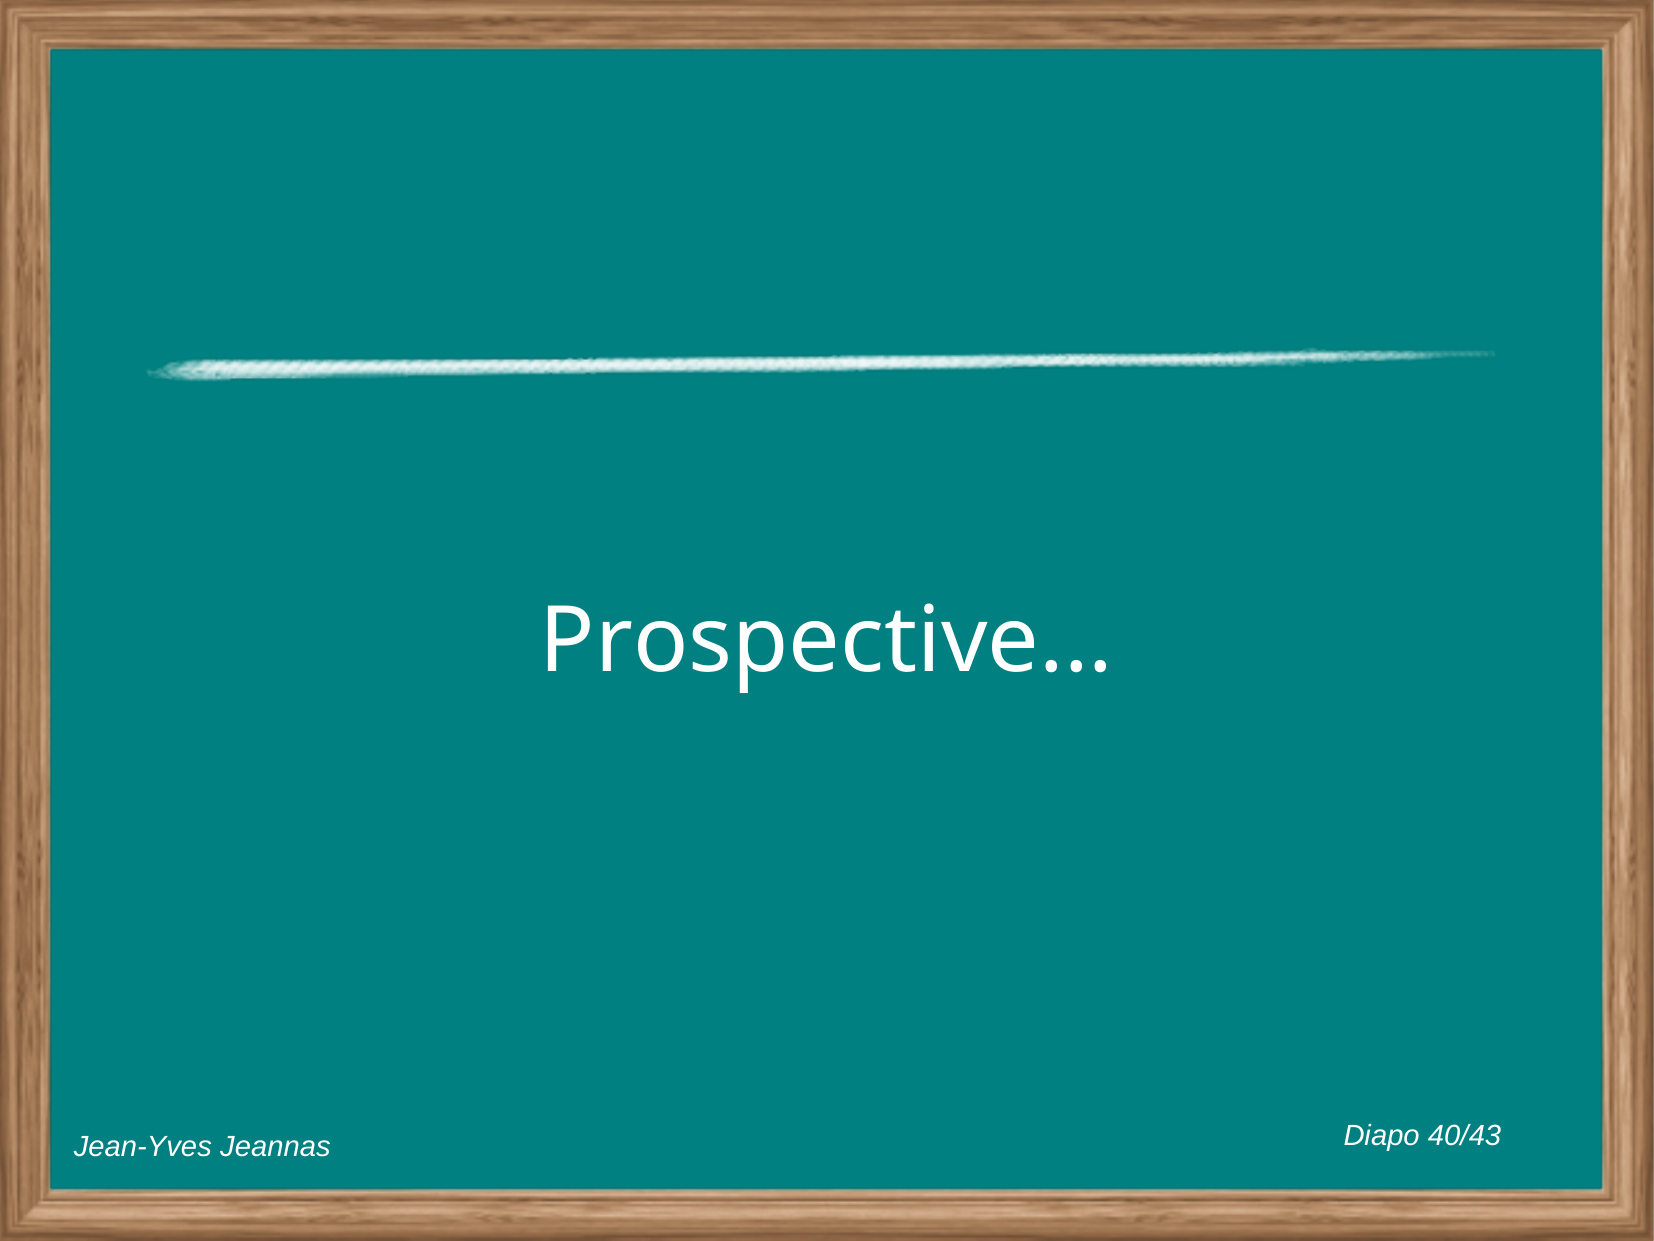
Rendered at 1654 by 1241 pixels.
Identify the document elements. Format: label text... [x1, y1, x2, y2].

picture [0, 0, 1654, 1241]
subtitle Prospective... [88, 88, 1565, 1184]
